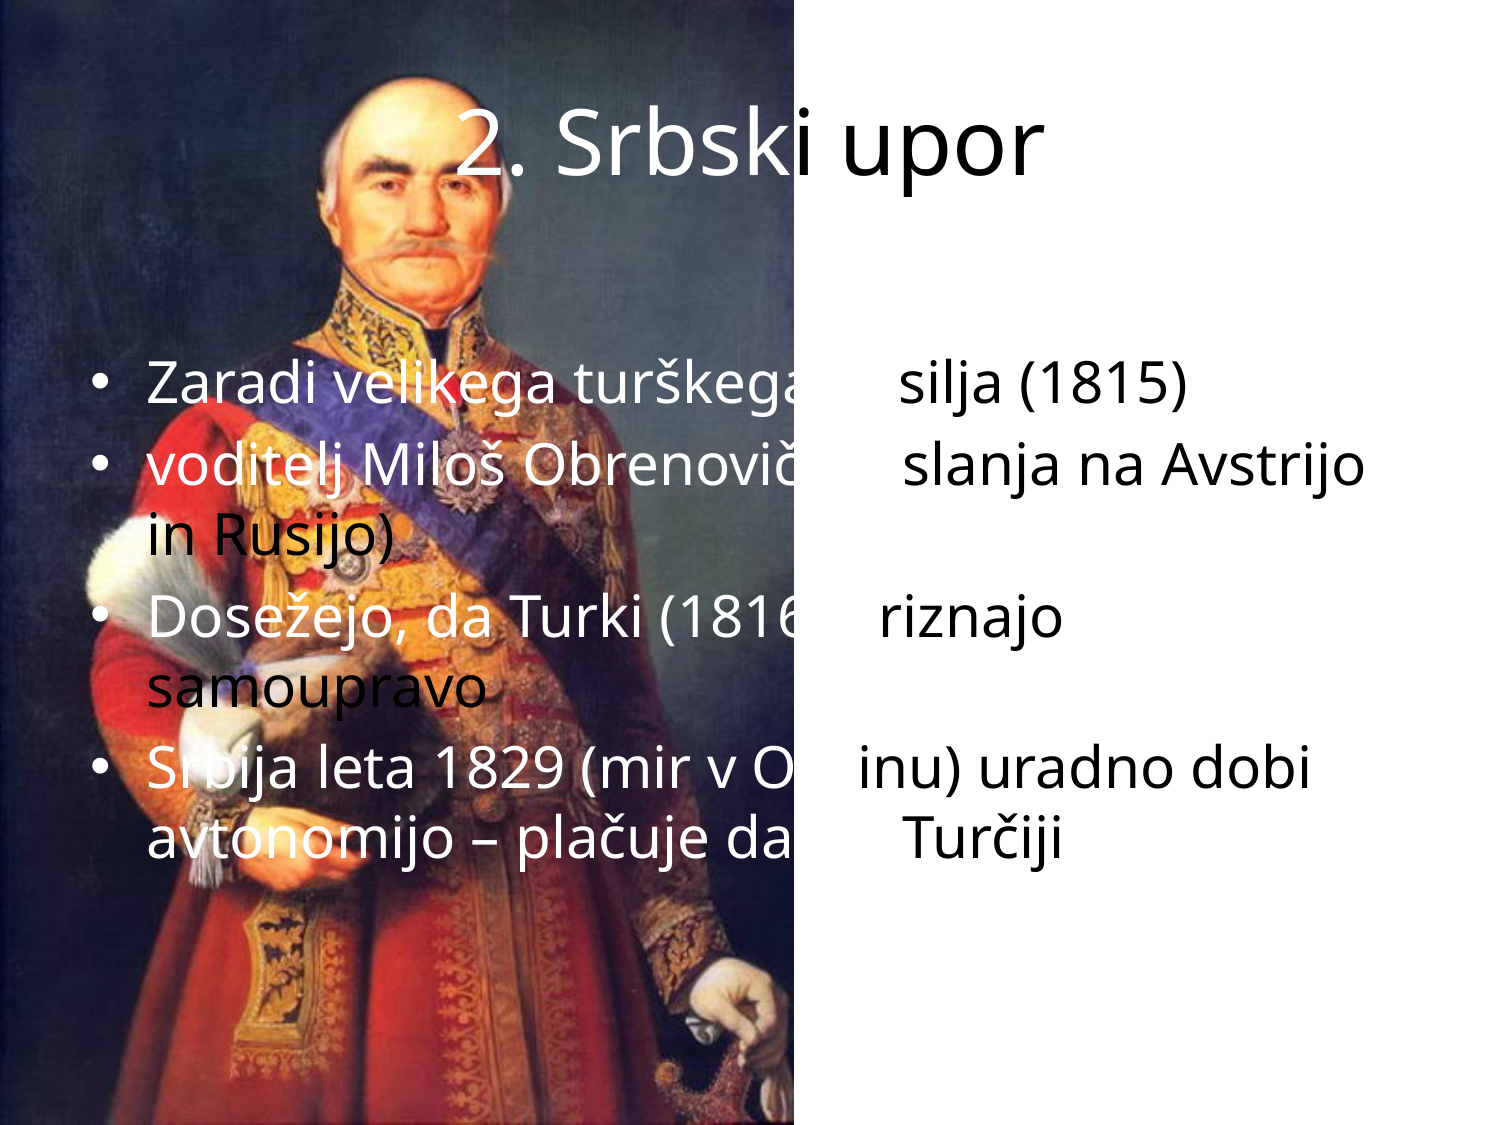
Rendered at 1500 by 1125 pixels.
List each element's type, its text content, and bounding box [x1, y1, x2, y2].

picture [0, 0, 794, 1125]
title 2. Srbski upor [75, 45, 1425, 233]
list Zaradi velikega turškega nasilja (1815) voditelj Miloš Obrenovič (naslanja na Avstrijo in Rusijo) Dosežejo, da Turki (1816) priznajo samoupravo Srbija leta 1829 (mir v Odrinu) uradno dobi avtonomijo – plačuje davek Turčiji [75, 338, 1425, 1005]
